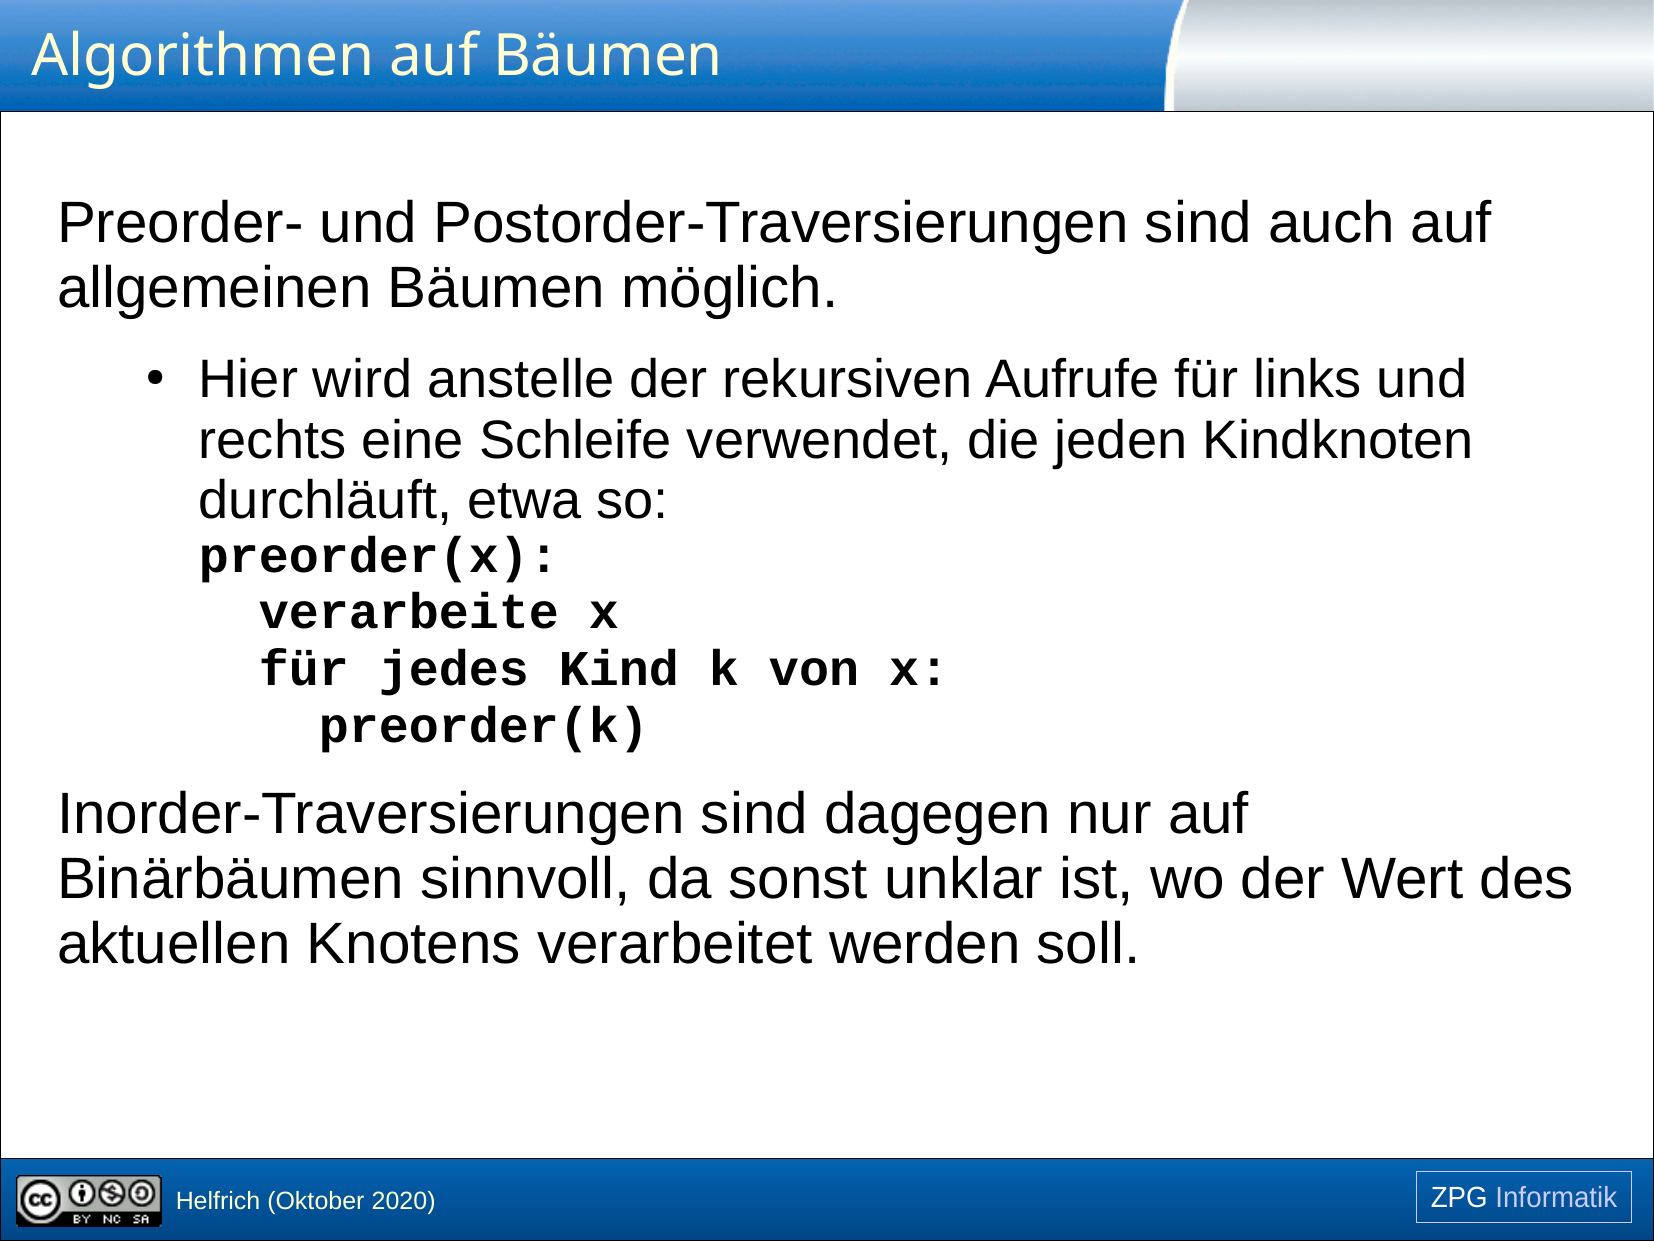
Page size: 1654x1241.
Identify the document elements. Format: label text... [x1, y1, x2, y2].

title Algorithmen auf Bäumen [31, 14, 1151, 92]
list Preorder- und Postorder-Traversierungen sind auch auf allgemeinen Bäumen möglich. Hier wird anstelle der rekursiven Aufrufe für links und rechts eine Schleife verwendet, die jeden Kindknoten durchläuft, etwa so: preorder(x): verarbeite x für jedes Kind k von x: preorder(k) Inorder-Traversierungen sind dagegen nur auf Binärbäumen sinnvoll, da sonst unklar ist, wo der Wert des aktuellen Knotens verarbeitet werden soll. [57, 189, 1605, 977]
picture [0, 0, 1654, 111]
picture [16, 1175, 162, 1227]
